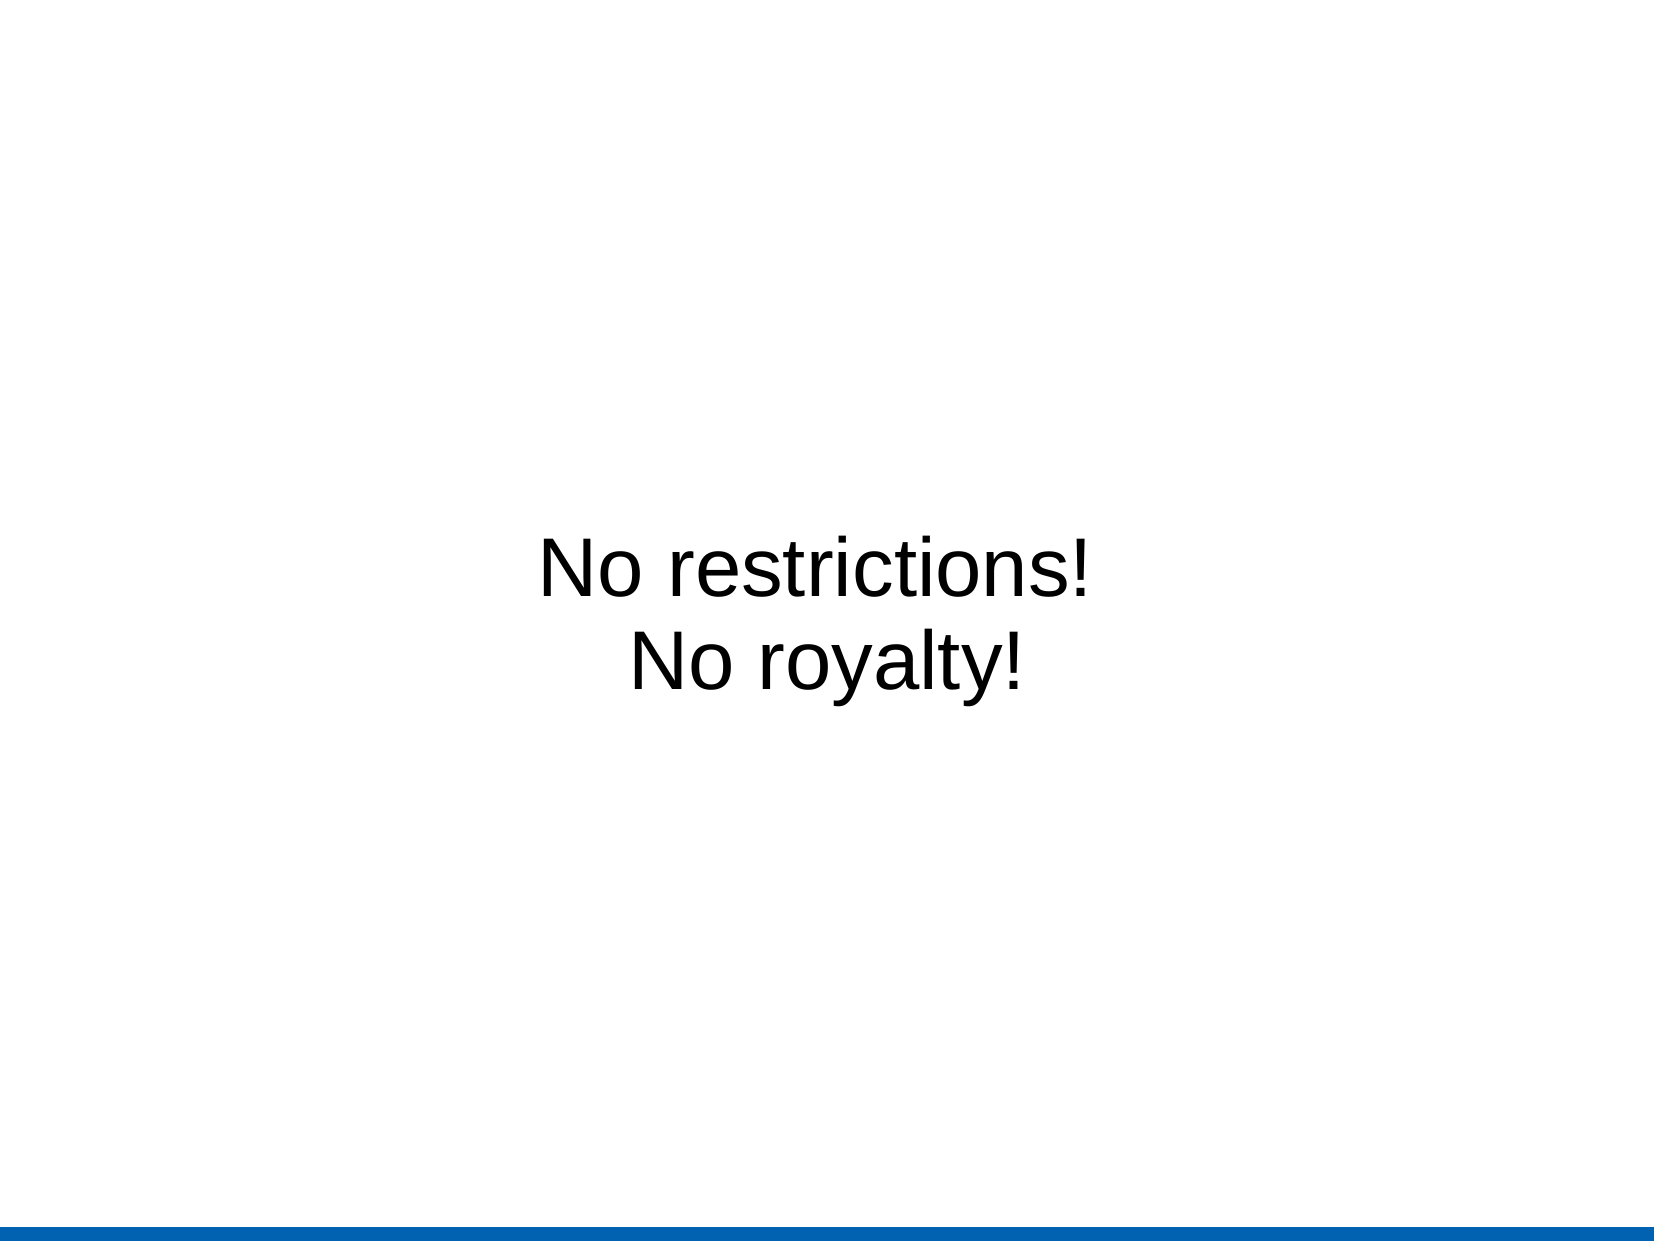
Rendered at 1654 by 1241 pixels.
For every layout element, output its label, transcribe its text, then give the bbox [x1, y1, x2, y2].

subtitle No restrictions! No royalty! [121, 112, 1534, 1117]
